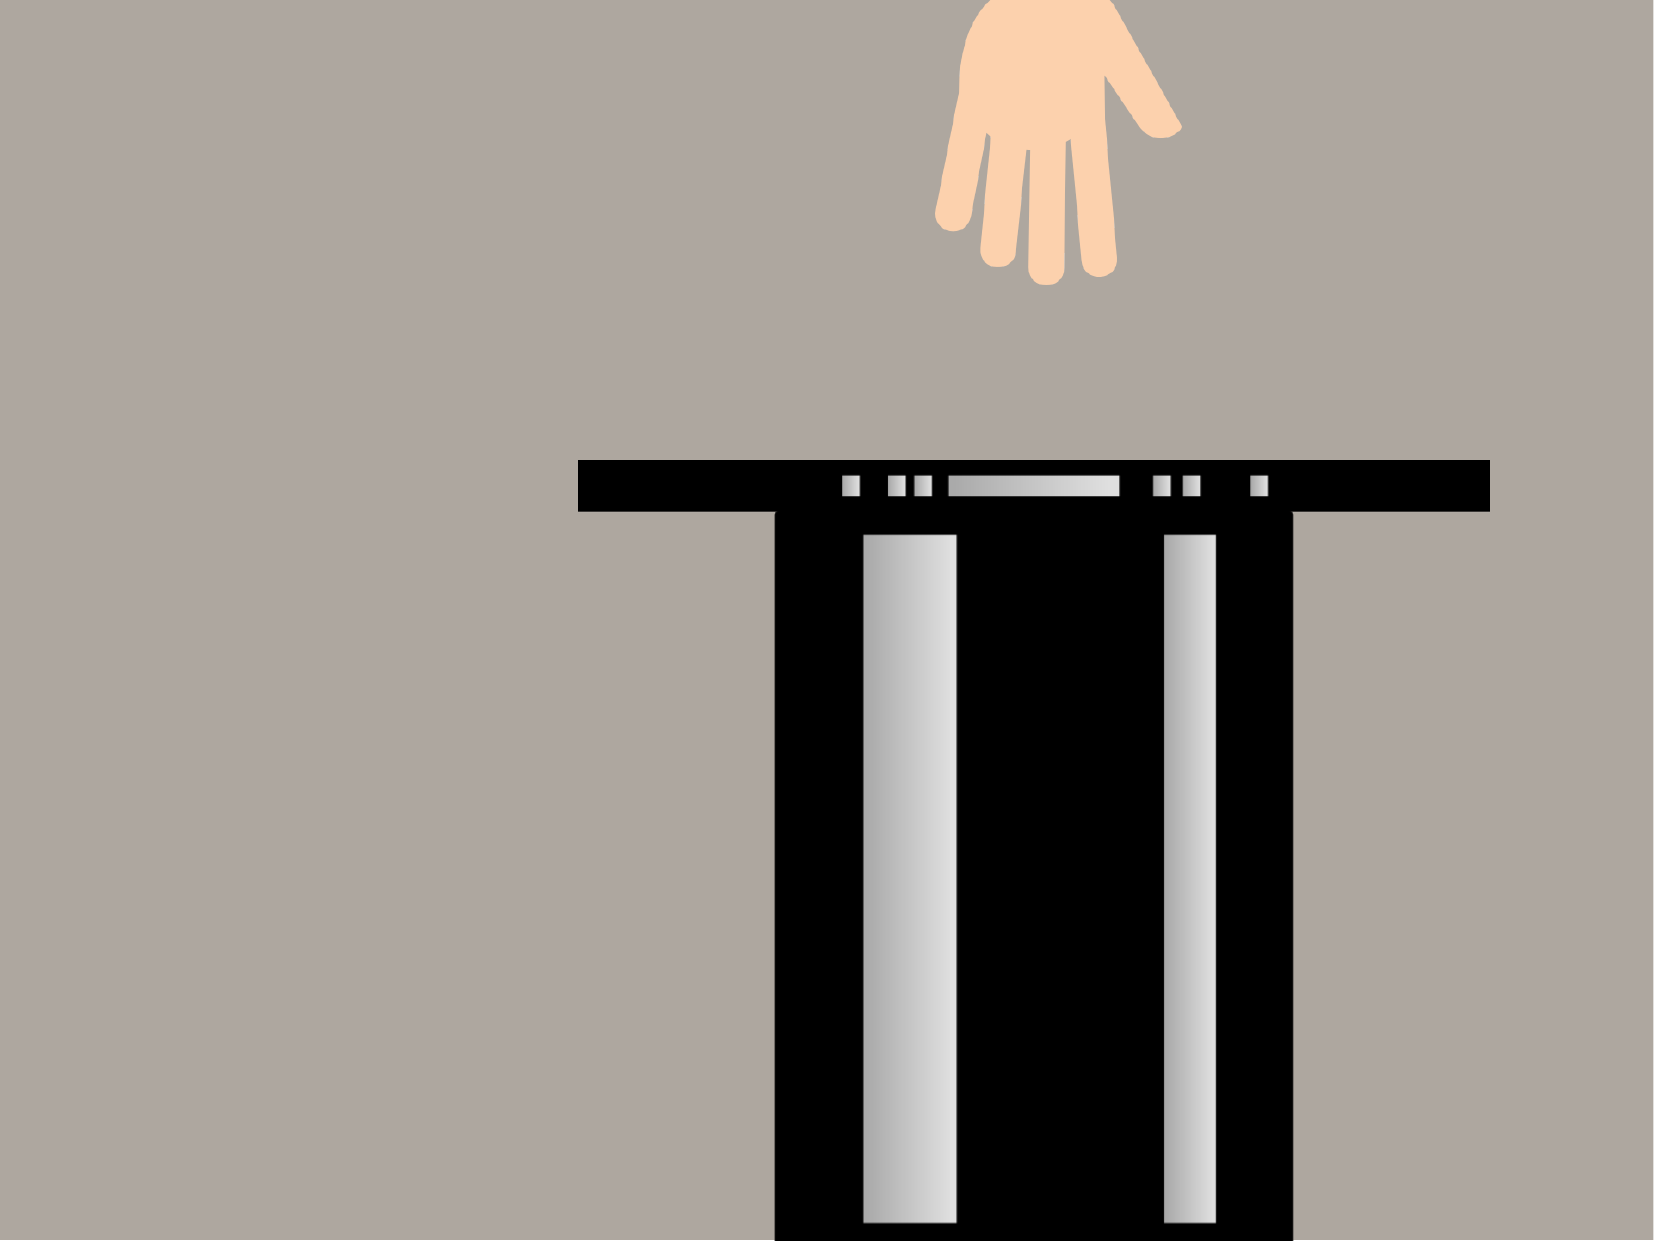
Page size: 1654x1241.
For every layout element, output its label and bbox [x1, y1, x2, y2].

picture [578, 460, 1490, 1241]
picture [935, 0, 1182, 285]
